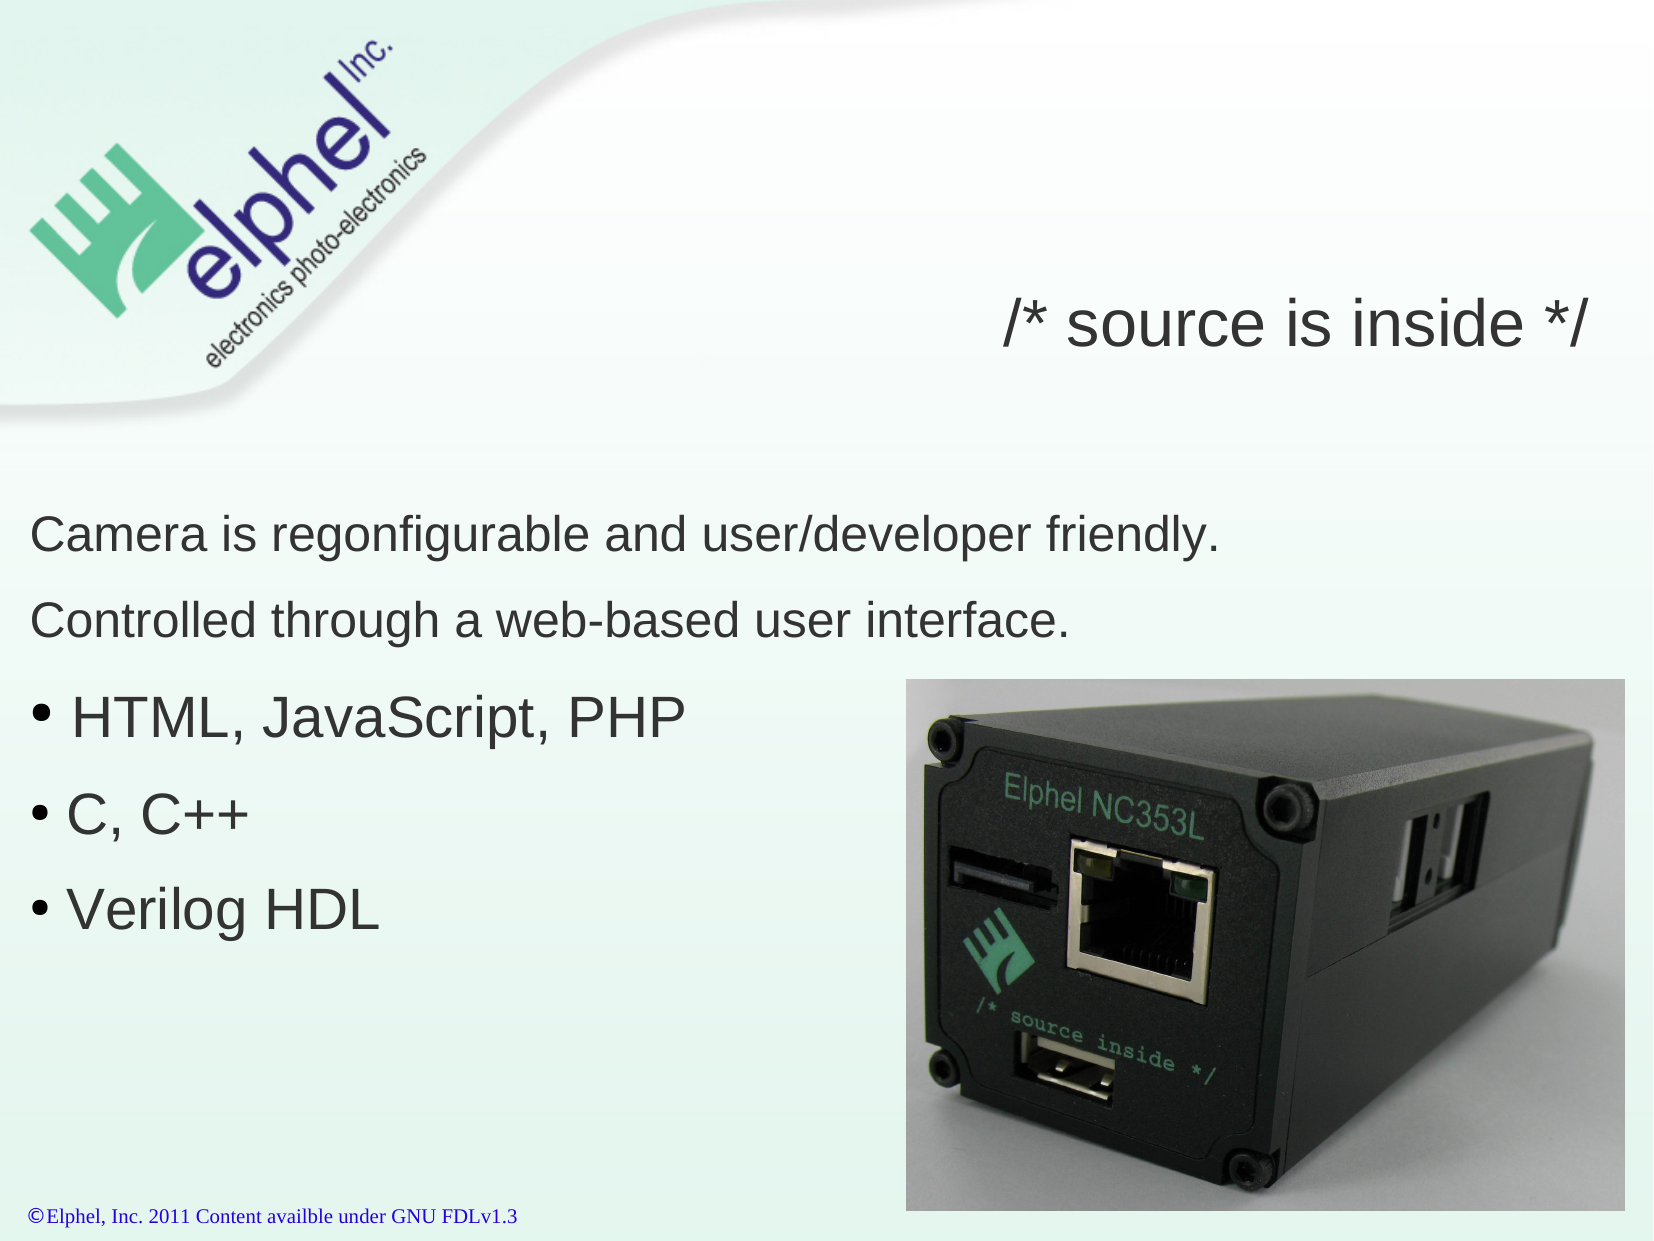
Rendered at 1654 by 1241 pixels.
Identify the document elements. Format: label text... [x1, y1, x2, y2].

list /* source is inside */ [1003, 280, 1654, 399]
picture [0, 0, 1654, 1241]
list Camera is regonfigurable and user/developer friendly. Controlled through a web-based user interface. HTML, JavaScript, PHP C, C++ Verilog HDL [29, 501, 1654, 1182]
